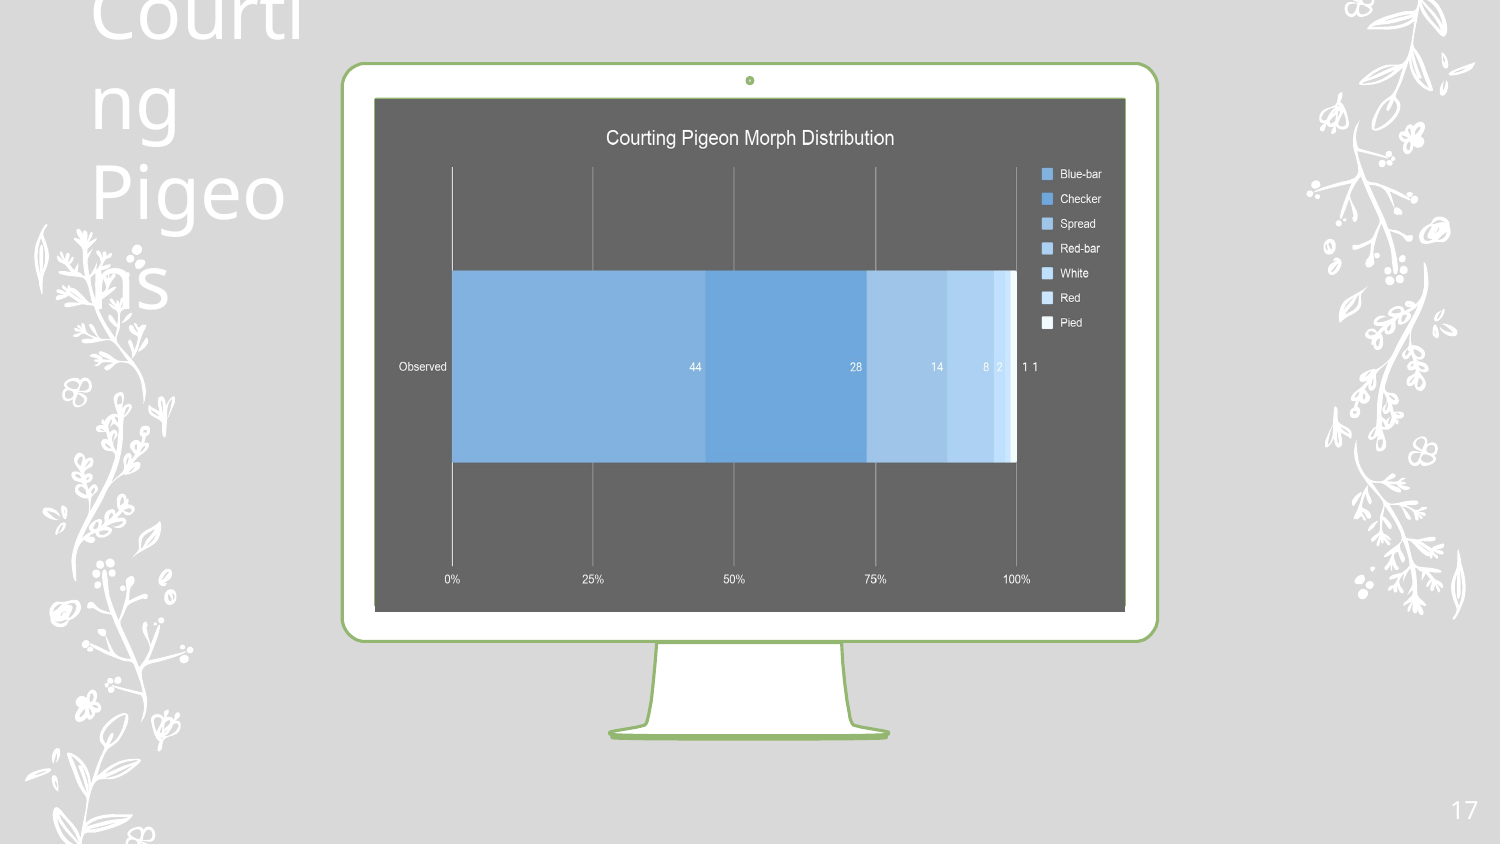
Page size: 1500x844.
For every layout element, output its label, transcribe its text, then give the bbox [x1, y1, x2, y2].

text_box [342, 63, 1158, 740]
picture [375, 99, 1125, 612]
list Courting Pigeons [74, 63, 344, 227]
slide_number <number> [1403, 779, 1494, 844]
